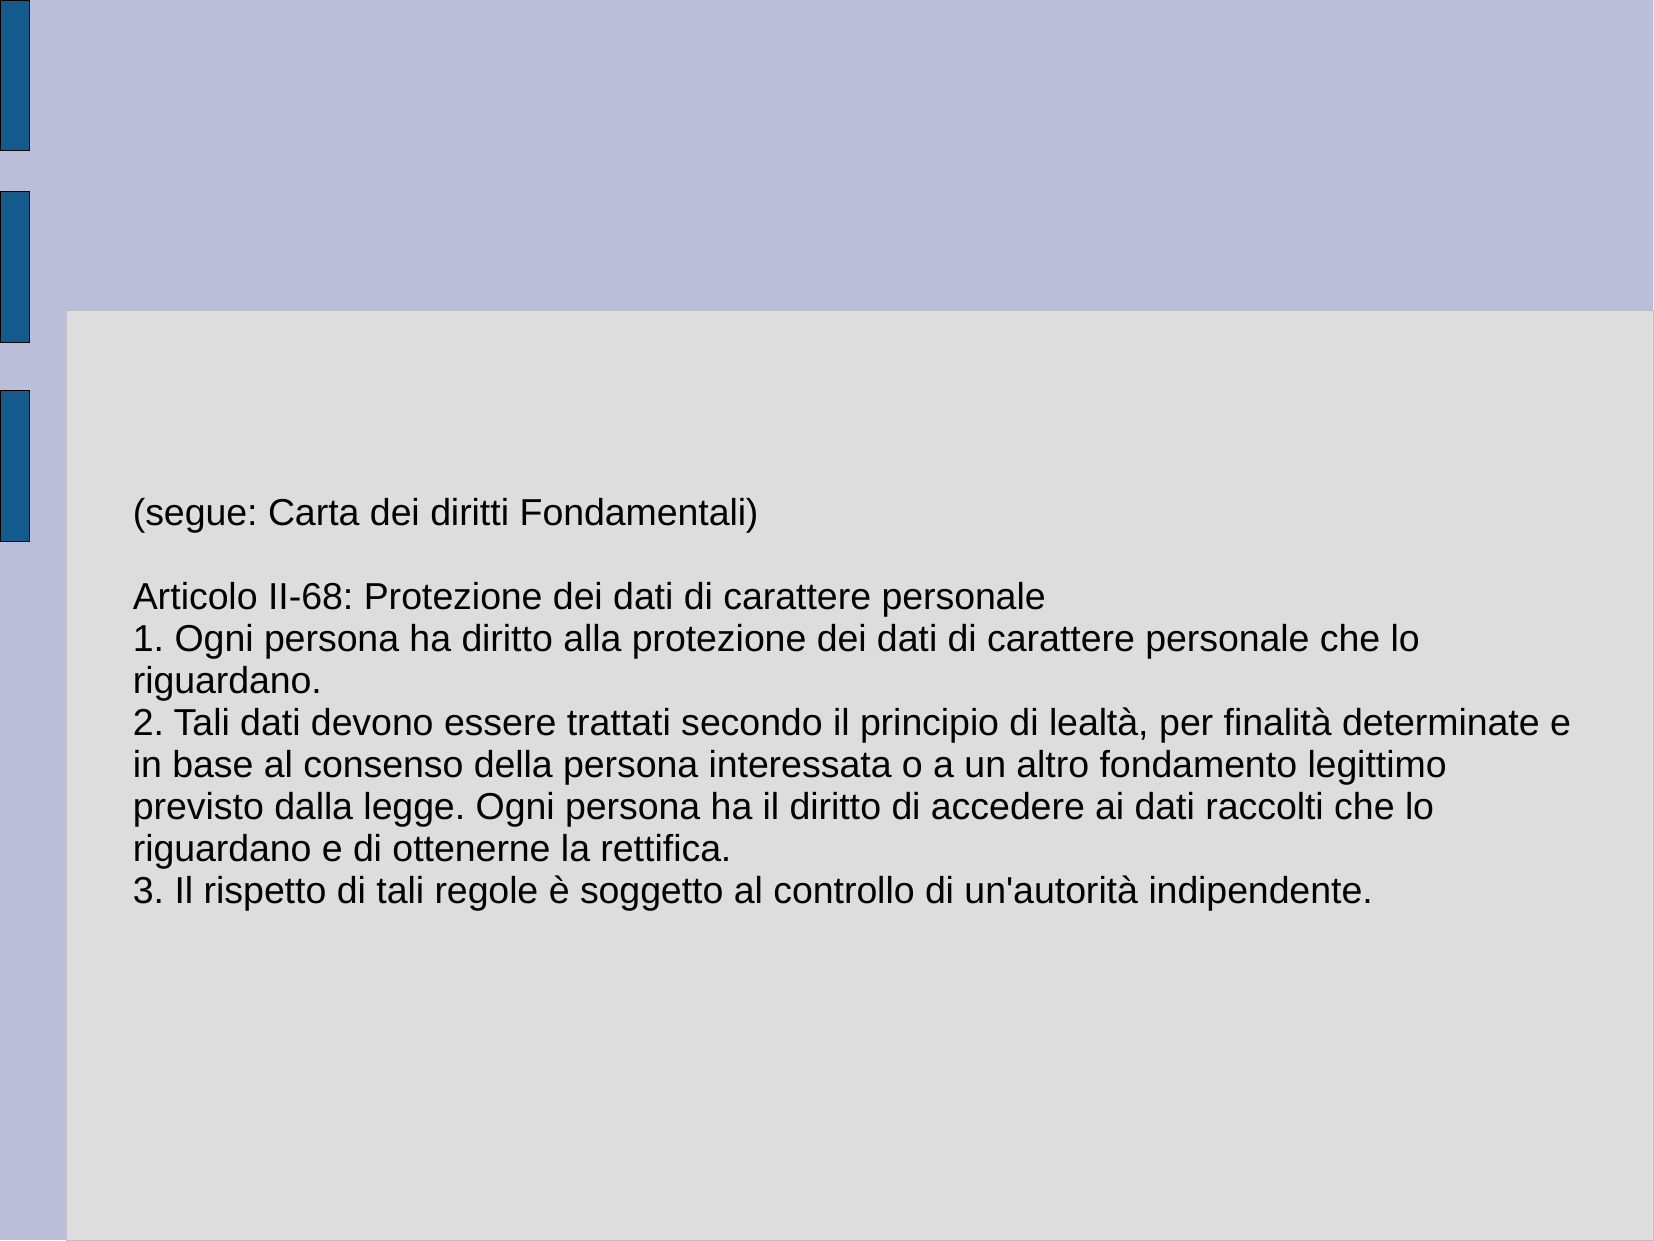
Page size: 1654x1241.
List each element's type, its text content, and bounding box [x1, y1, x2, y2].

text_box (segue: Carta dei diritti Fondamentali) Articolo II-68: Protezione dei dati di carattere personale 1. Ogni persona ha diritto alla protezione dei dati di carattere personale che lo riguardano. 2. Tali dati devono essere trattati secondo il principio di lealtà, per finalità determinate e in base al consenso della persona interessata o a un altro fondamento legittimo previsto dalla legge. Ogni persona ha il diritto di accedere ai dati raccolti che lo riguardano e di ottenerne la rettifica. 3. Il rispetto di tali regole è soggetto al controllo di un'autorità indipendente. [118, 484, 1595, 920]
